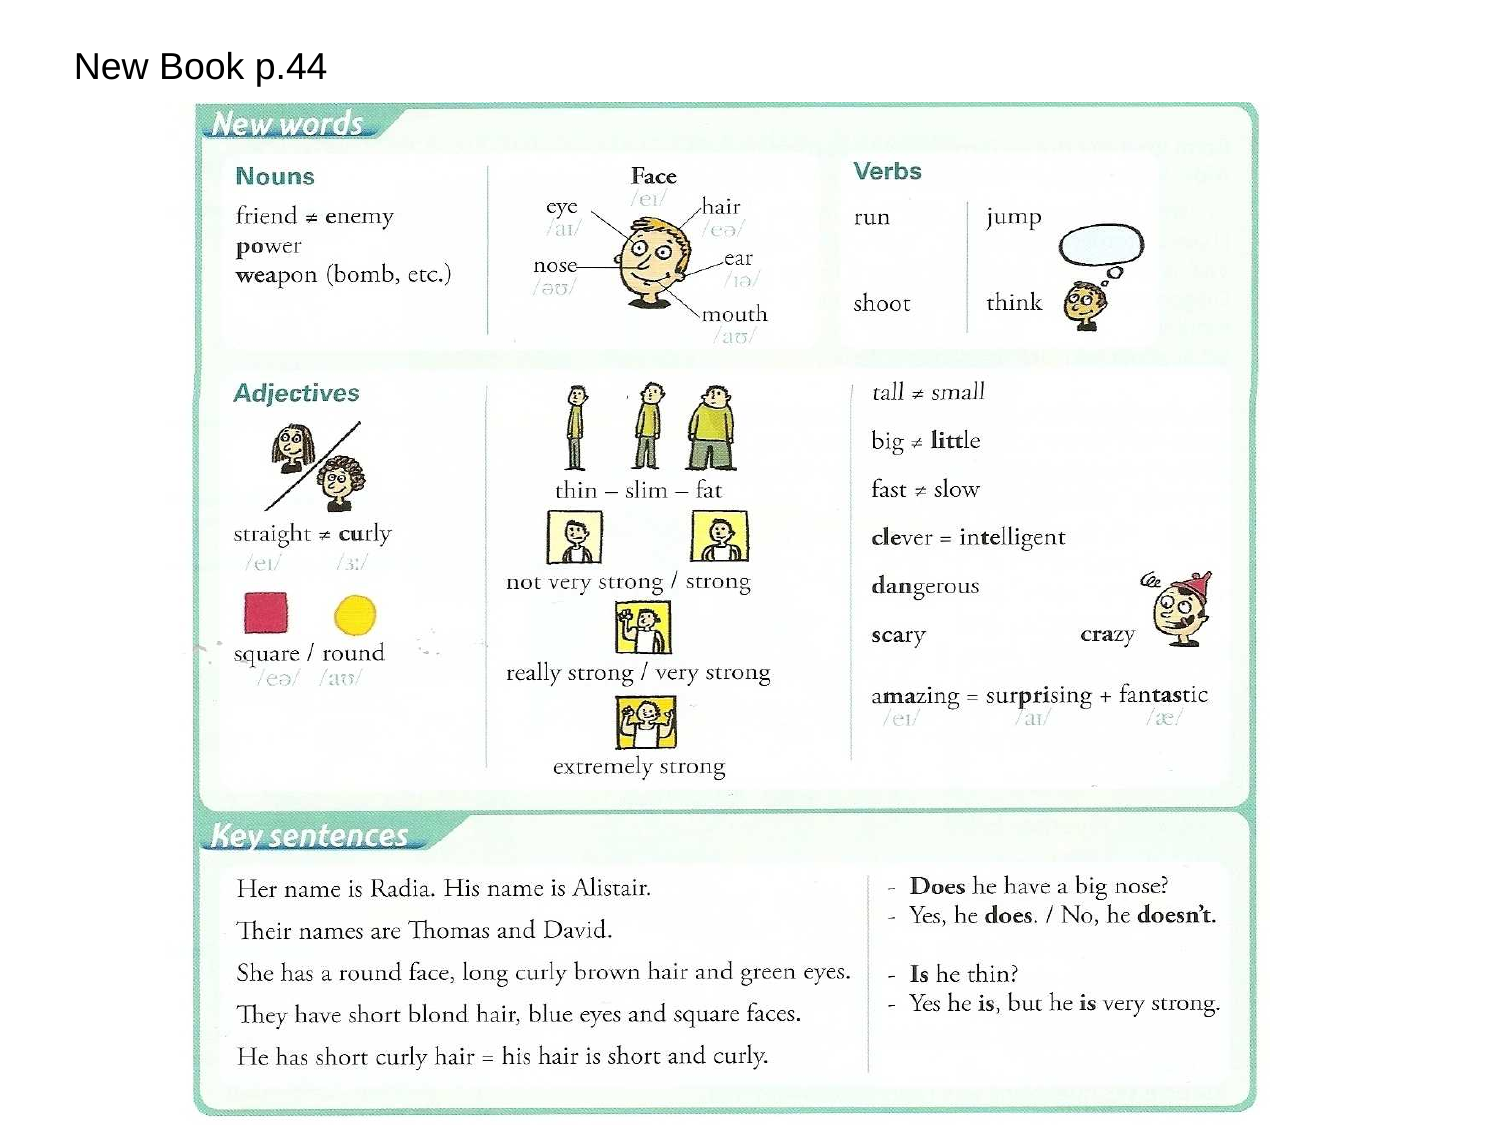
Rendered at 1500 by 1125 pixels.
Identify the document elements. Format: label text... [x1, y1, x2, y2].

text_box New Book p.44 [59, 43, 343, 89]
picture [165, 102, 1270, 1125]
